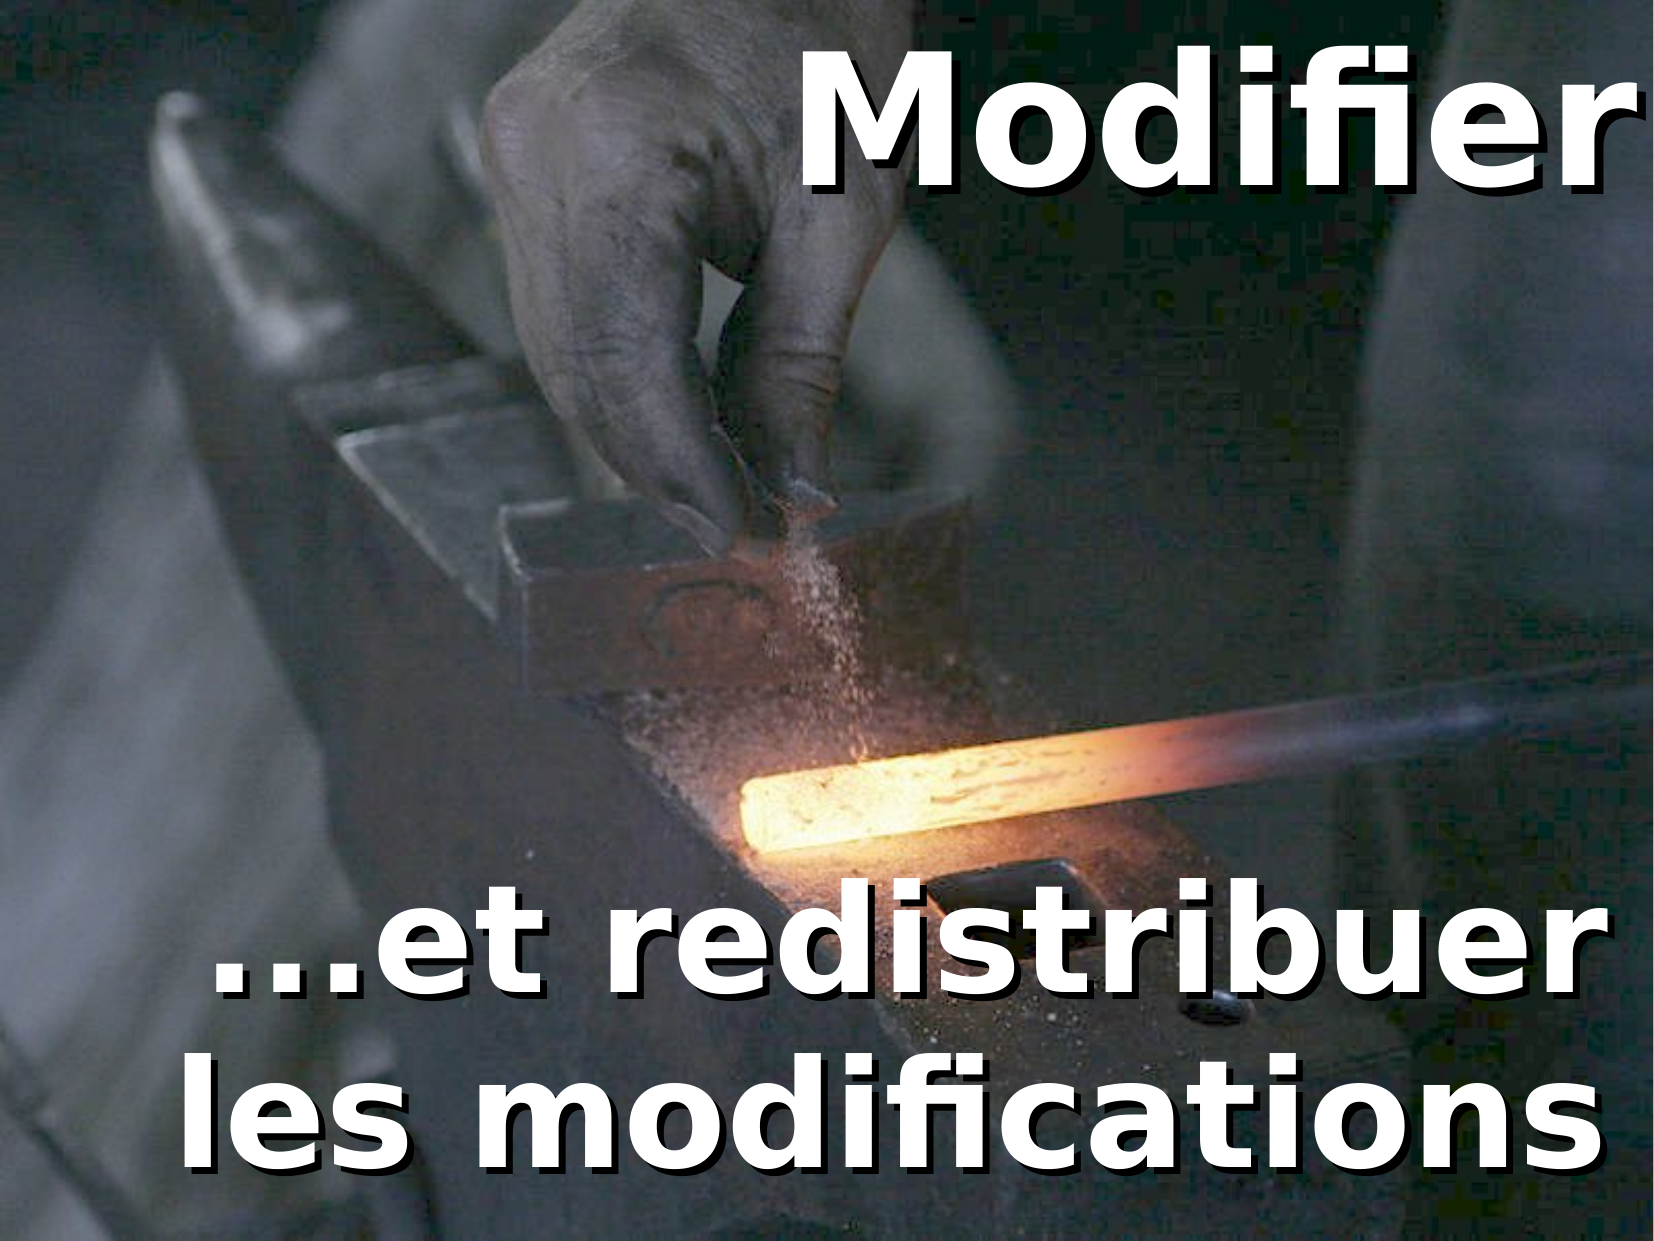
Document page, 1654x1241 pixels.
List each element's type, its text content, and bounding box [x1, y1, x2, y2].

text_box ...et redistribuer les modifications [29, 846, 1625, 1211]
picture [0, 0, 1654, 1241]
text_box Modifier [708, 8, 1654, 237]
